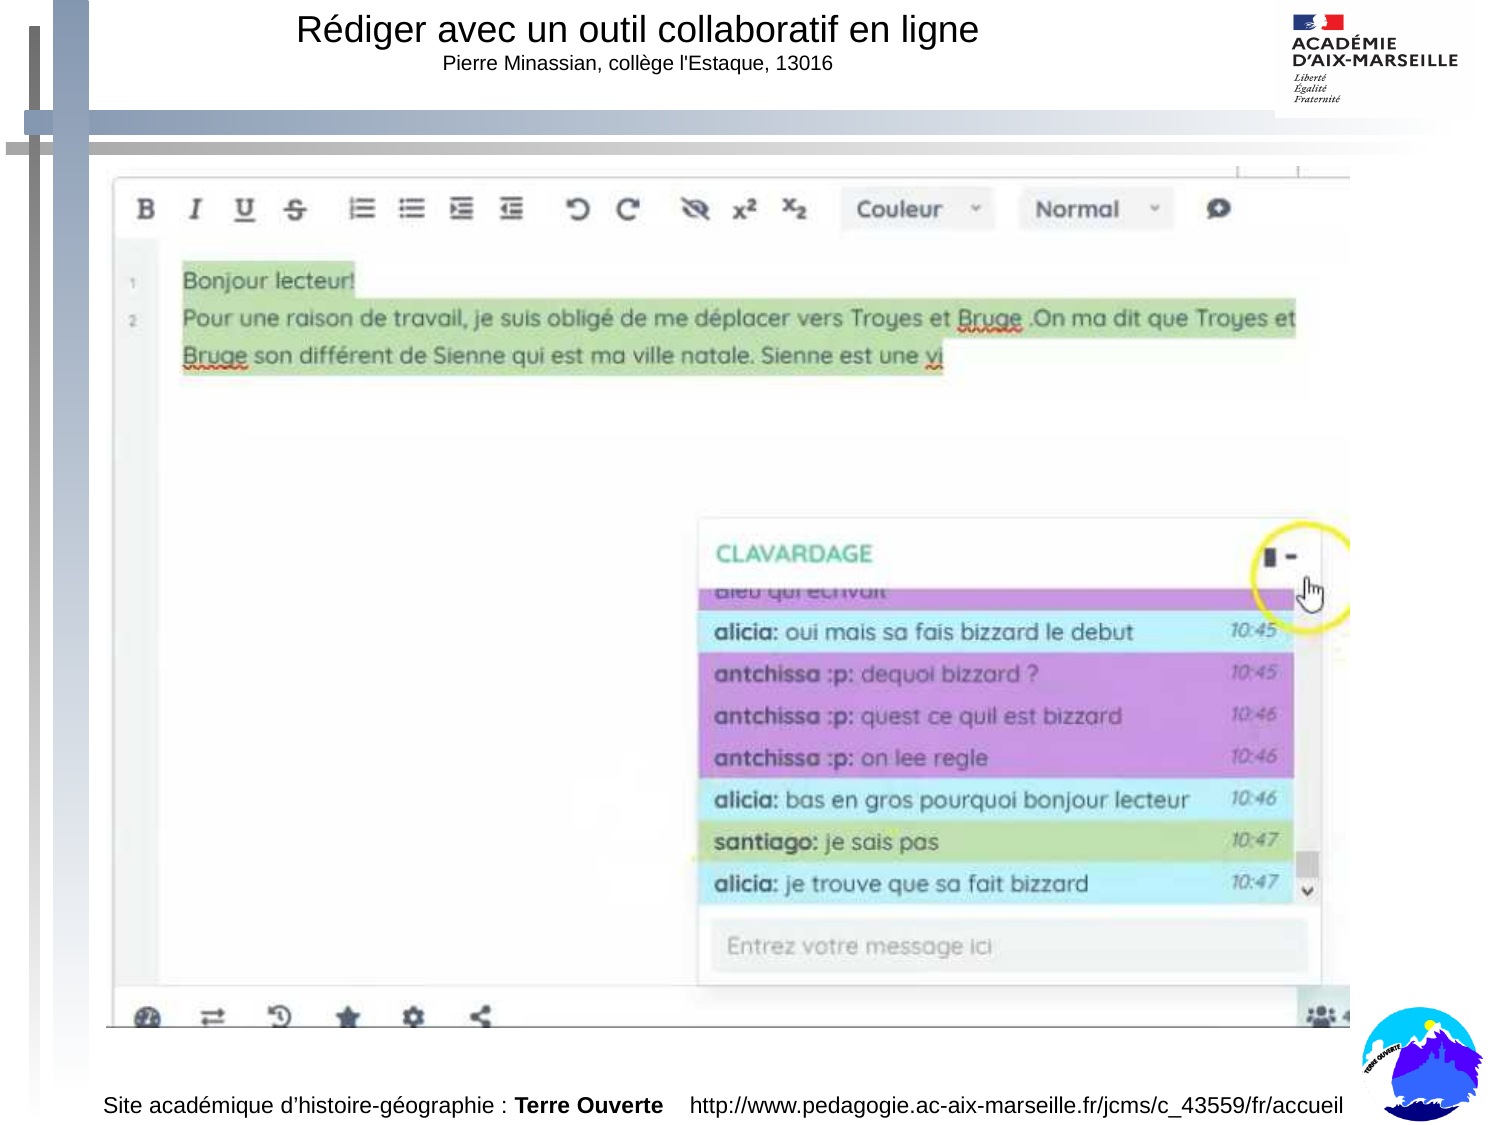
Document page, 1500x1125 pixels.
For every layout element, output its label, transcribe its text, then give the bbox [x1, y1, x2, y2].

text_box [5, 0, 1454, 1121]
picture [1360, 1006, 1484, 1122]
picture [1275, 0, 1476, 118]
picture [106, 166, 1350, 1028]
text_box Site académique d’histoire-géographie : Terre Ouverte http://www.pedagogie.ac-aix-marseille.fr/jcms/c_43559/fr/accueil [88, 1083, 1361, 1125]
text_box Rédiger avec un outil collaboratif en ligne Pierre Minassian, collège l'Estaque, 13016 [88, 0, 1188, 83]
